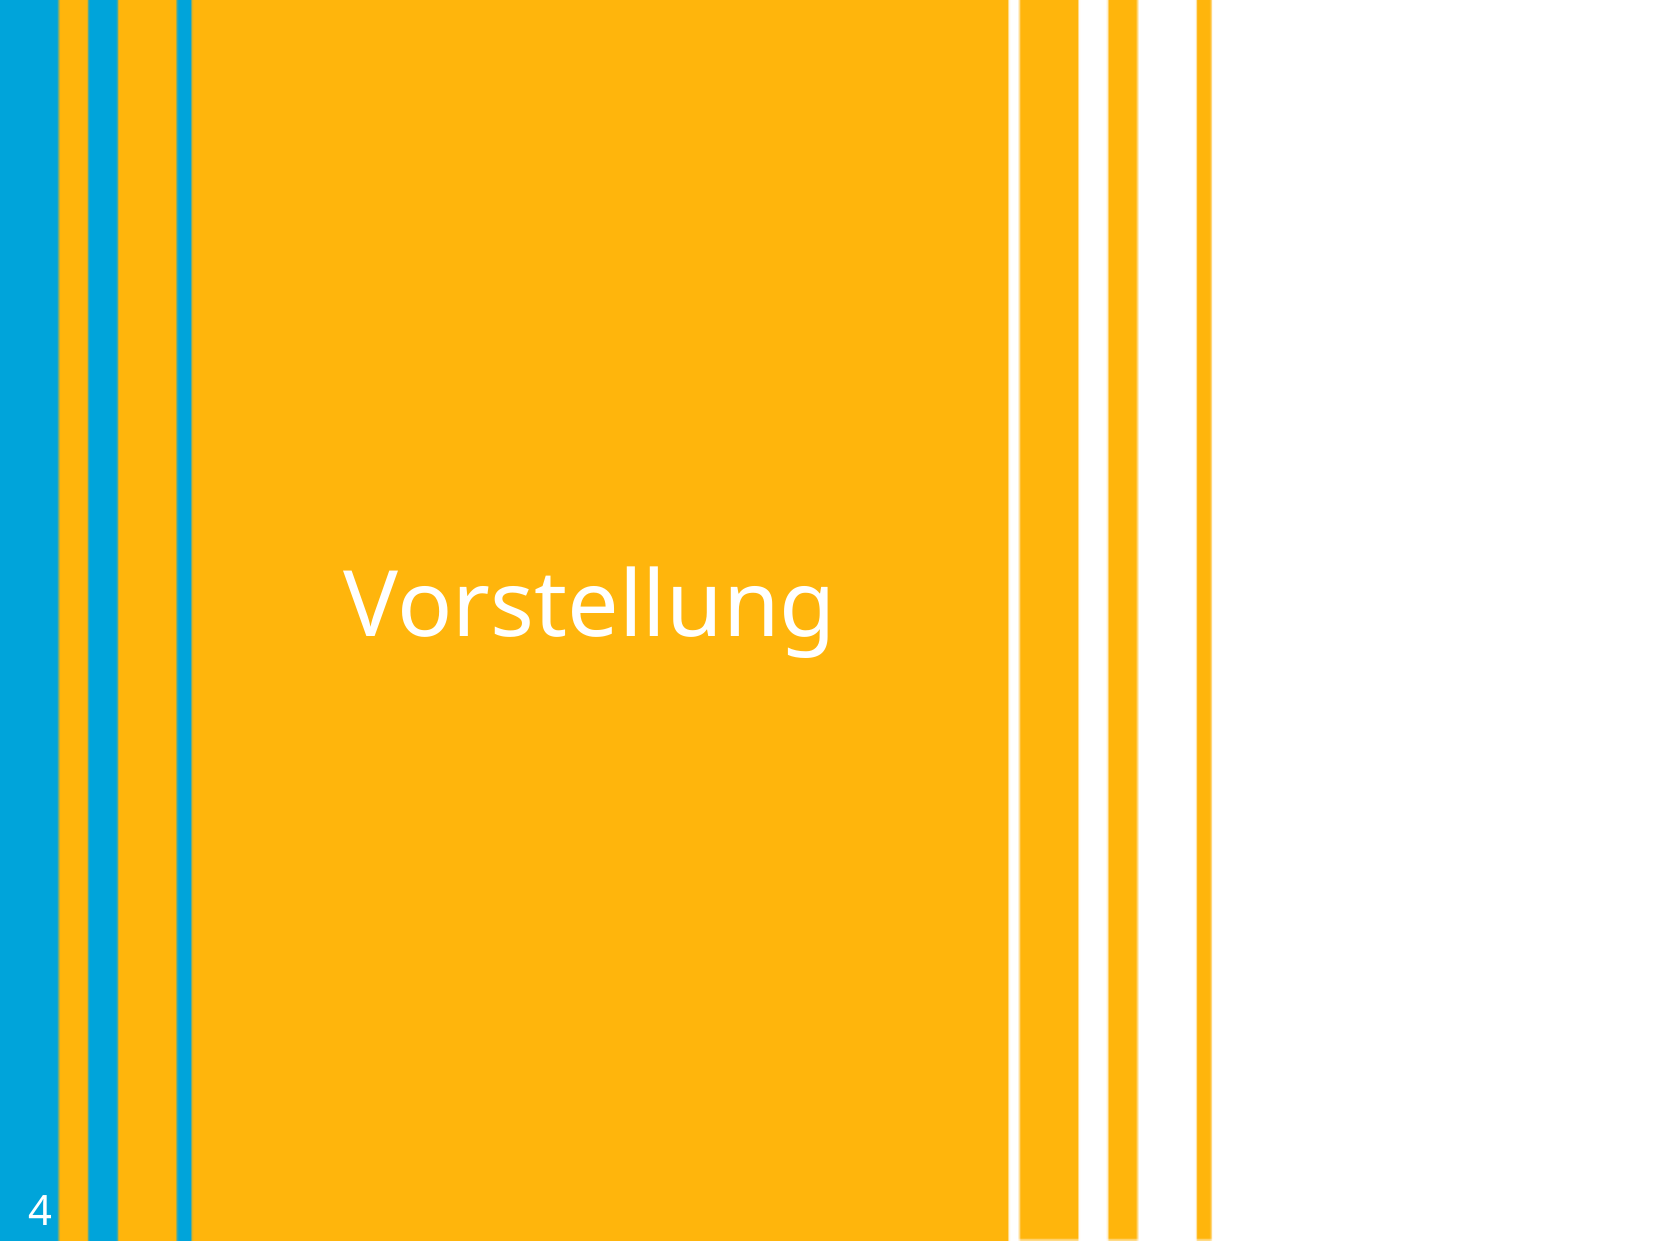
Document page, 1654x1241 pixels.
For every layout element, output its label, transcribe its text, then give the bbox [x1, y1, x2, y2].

picture [192, 0, 1654, 1241]
title Vorstellung [206, 49, 975, 1152]
picture [117, 0, 178, 1241]
picture [58, 0, 89, 1241]
